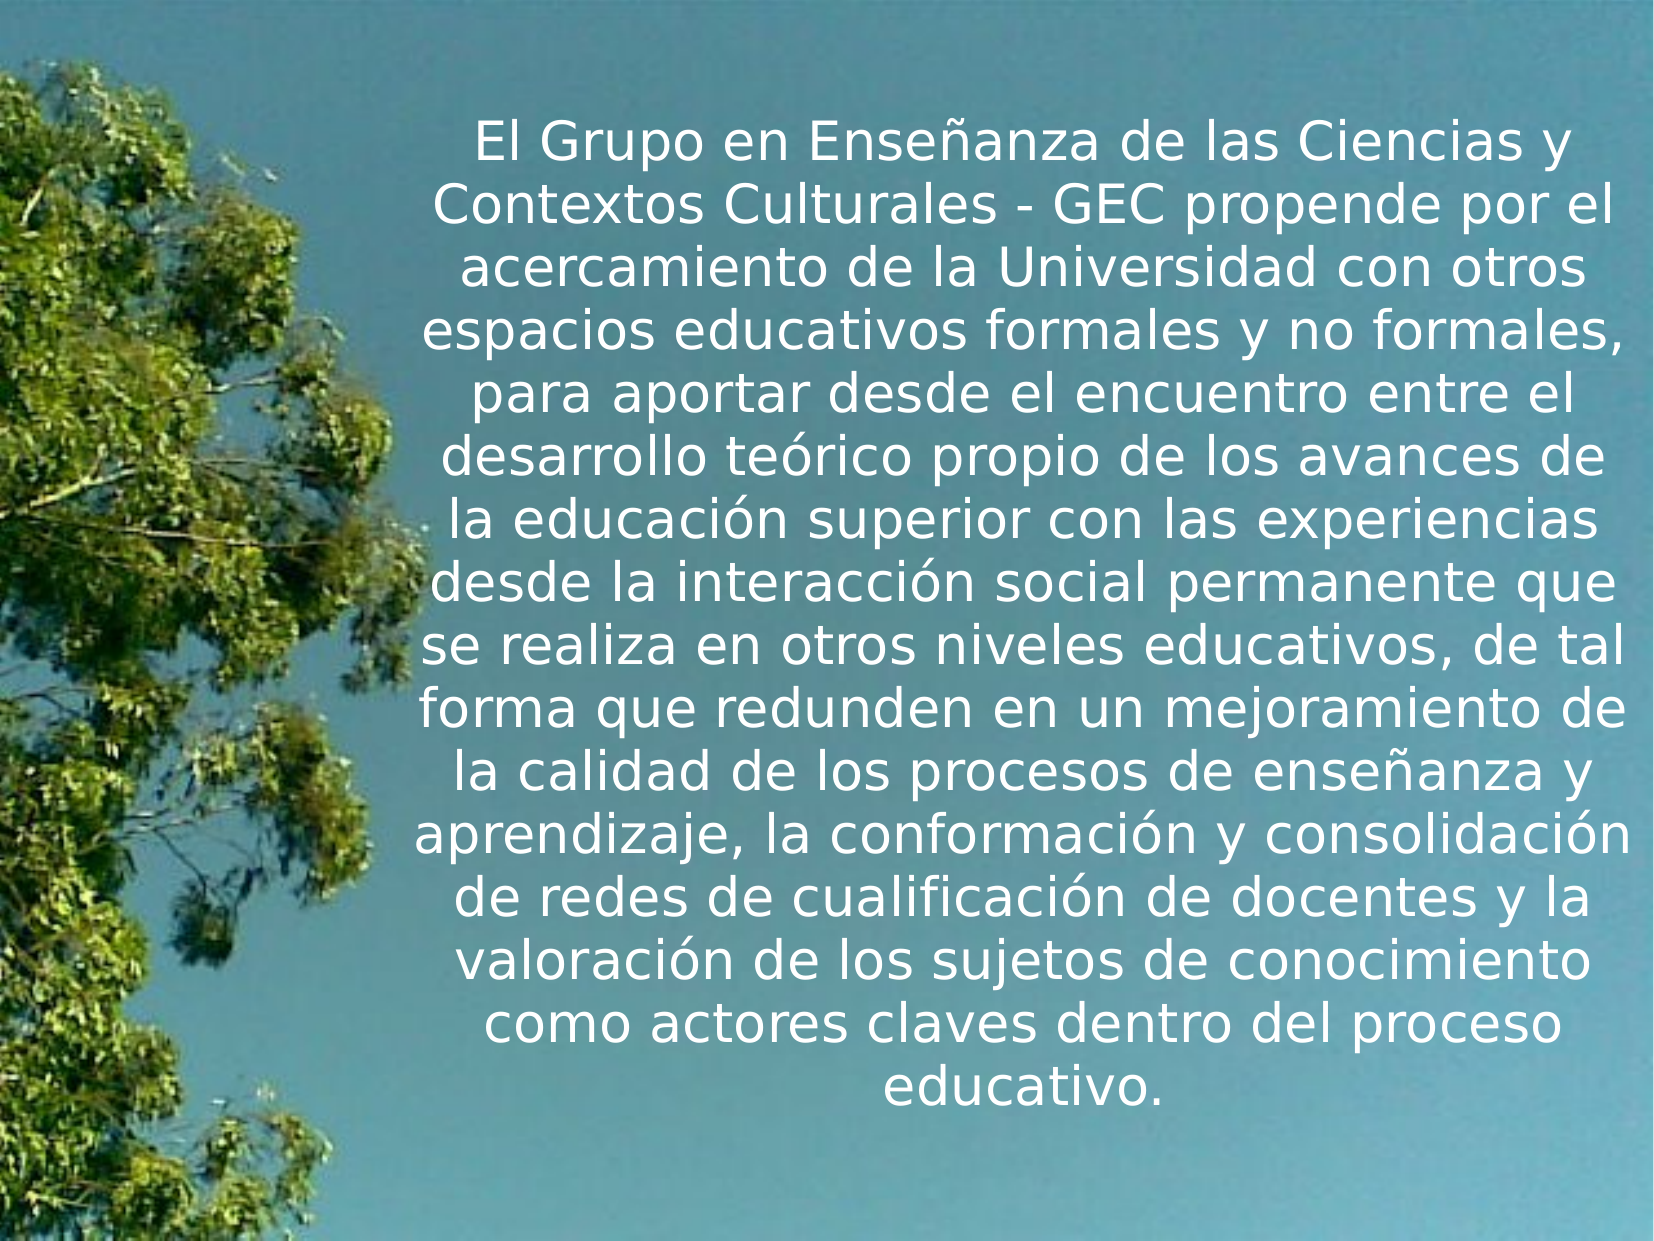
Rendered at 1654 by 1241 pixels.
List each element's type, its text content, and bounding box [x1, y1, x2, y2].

subtitle El Grupo en Enseñanza de las Ciencias y Contextos Culturales - GEC propende por el acercamiento de la Universidad con otros espacios educativos formales y no formales, para aportar desde el encuentro entre el desarrollo teórico propio de los avances de la educación superior con las experiencias desde la interacción social permanente que se realiza en otros niveles educativos, de tal forma que redunden en un mejoramiento de la calidad de los procesos de enseñanza y aprendizaje, la conformación y consolidación de redes de cualificación de docentes y la valoración de los sujetos de conocimiento como actores claves dentro del proceso educativo. [413, 109, 1636, 1119]
picture [0, 0, 1654, 1241]
